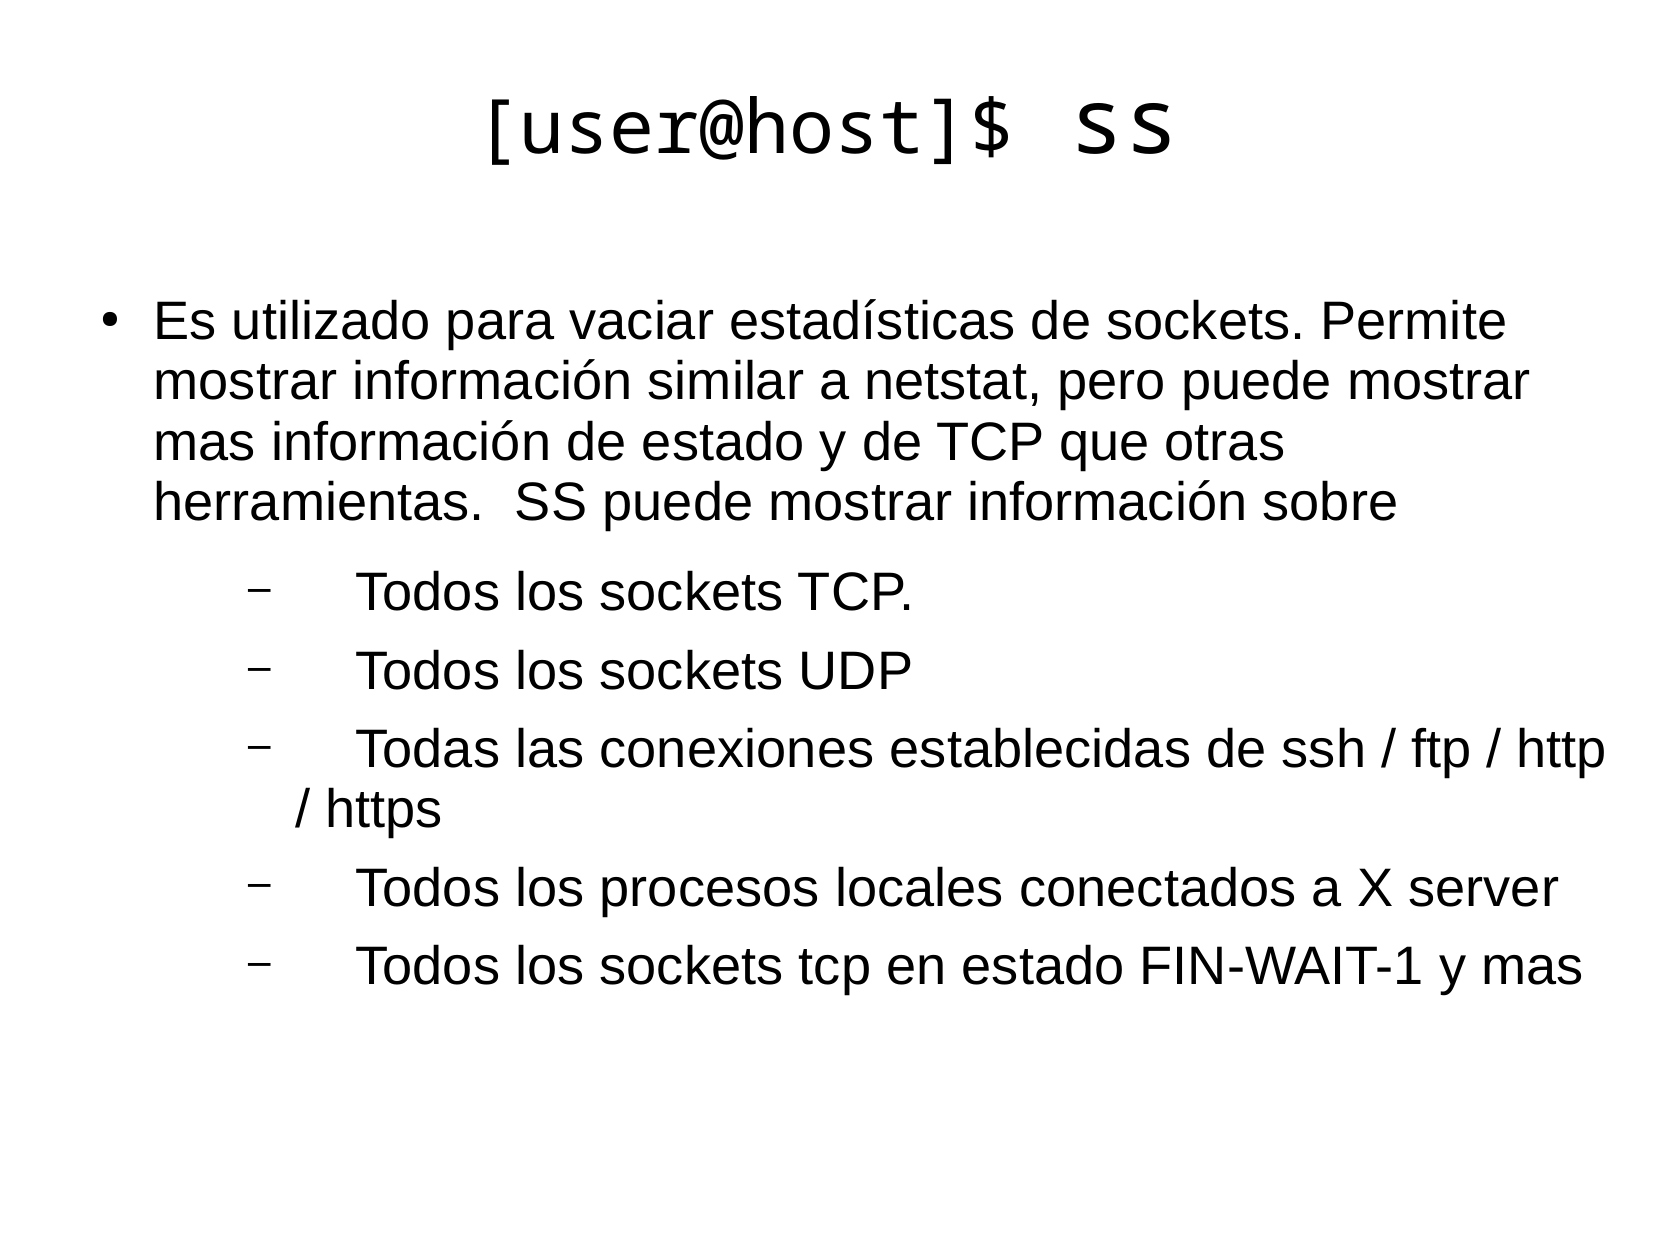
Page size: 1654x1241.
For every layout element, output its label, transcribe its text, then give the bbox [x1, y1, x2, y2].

list Es utilizado para vaciar estadísticas de sockets. Permite mostrar información similar a netstat, pero puede mostrar mas información de estado y de TCP que otras herramientas. SS puede mostrar información sobre Todos los sockets TCP. Todos los sockets UDP Todas las conexiones establecidas de ssh / ftp / http / https Todos los procesos locales conectados a X server Todos los sockets tcp en estado FIN-WAIT-1 y mas [82, 290, 1613, 1163]
title [user@host]$ ss [82, 49, 1571, 188]
